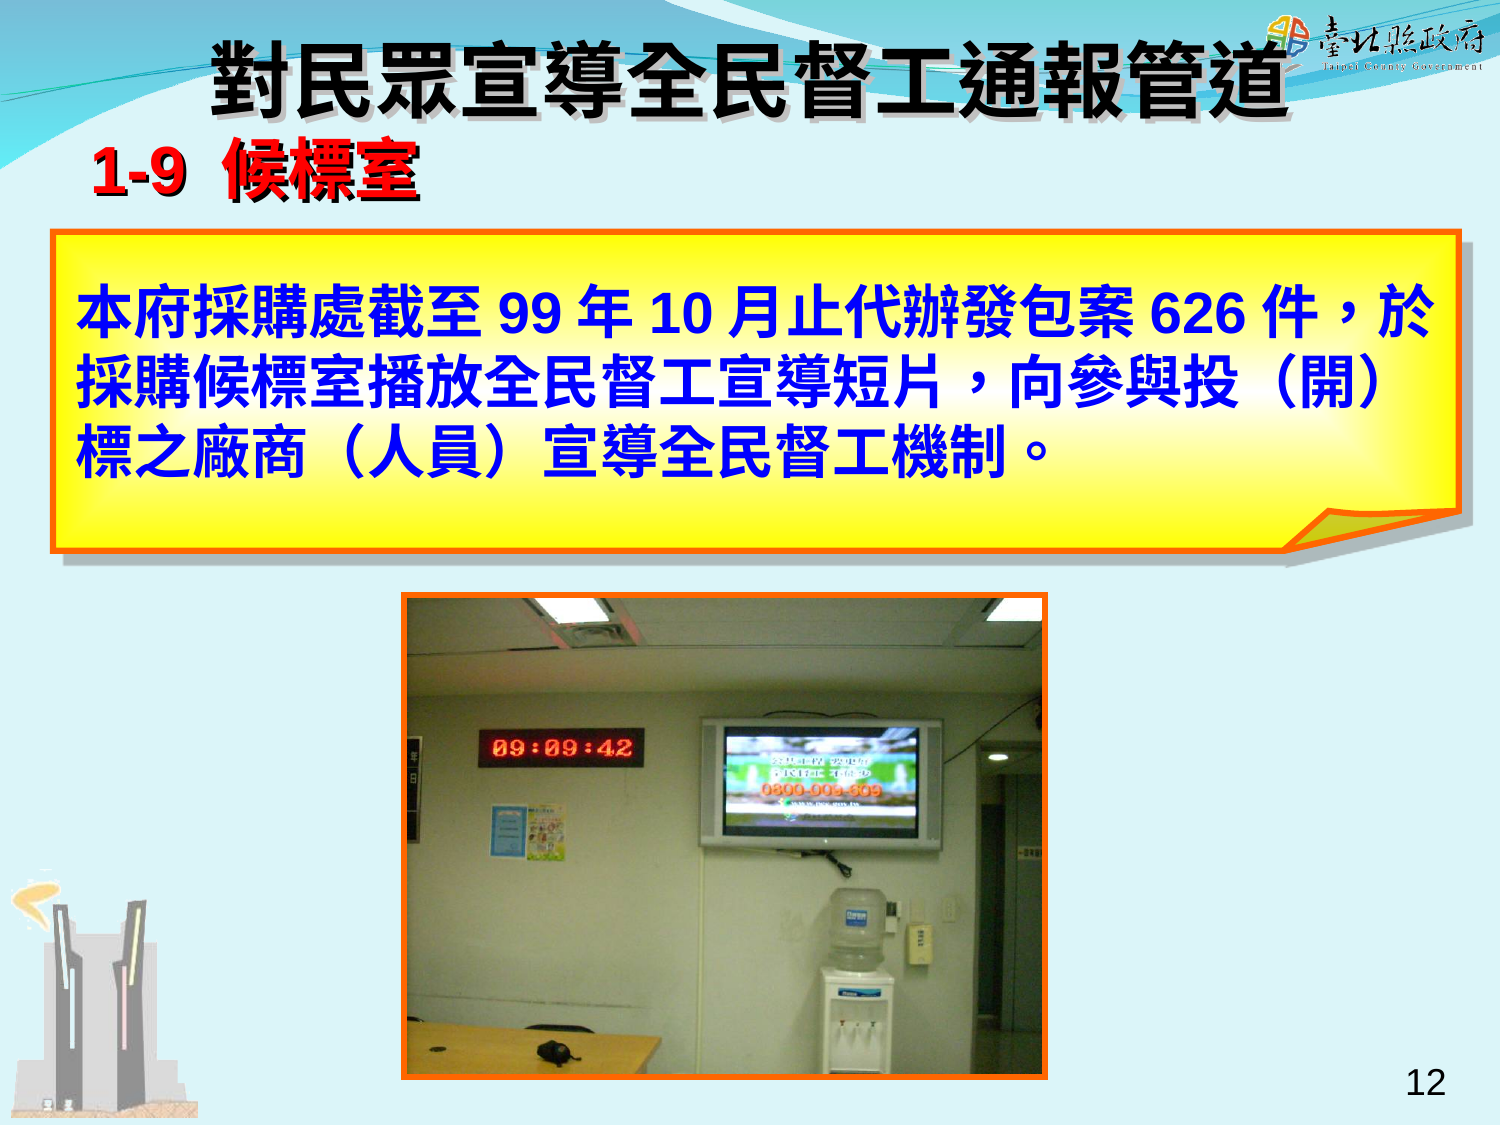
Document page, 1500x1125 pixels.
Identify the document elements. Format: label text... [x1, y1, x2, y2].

list 1-9 候標室 [75, 113, 1426, 220]
text_box 本府採購處截至99年10月止代辦發包案626件，於採購候標室播放全民督工宣導短片，向參與投（開）標之廠商（人員）宣導全民督工機制。 [53, 231, 1459, 551]
picture [407, 597, 1042, 1074]
title 對民眾宣導全民督工通報管道 [75, 19, 1426, 113]
picture [0, 0, 1500, 102]
picture [11, 869, 198, 1118]
